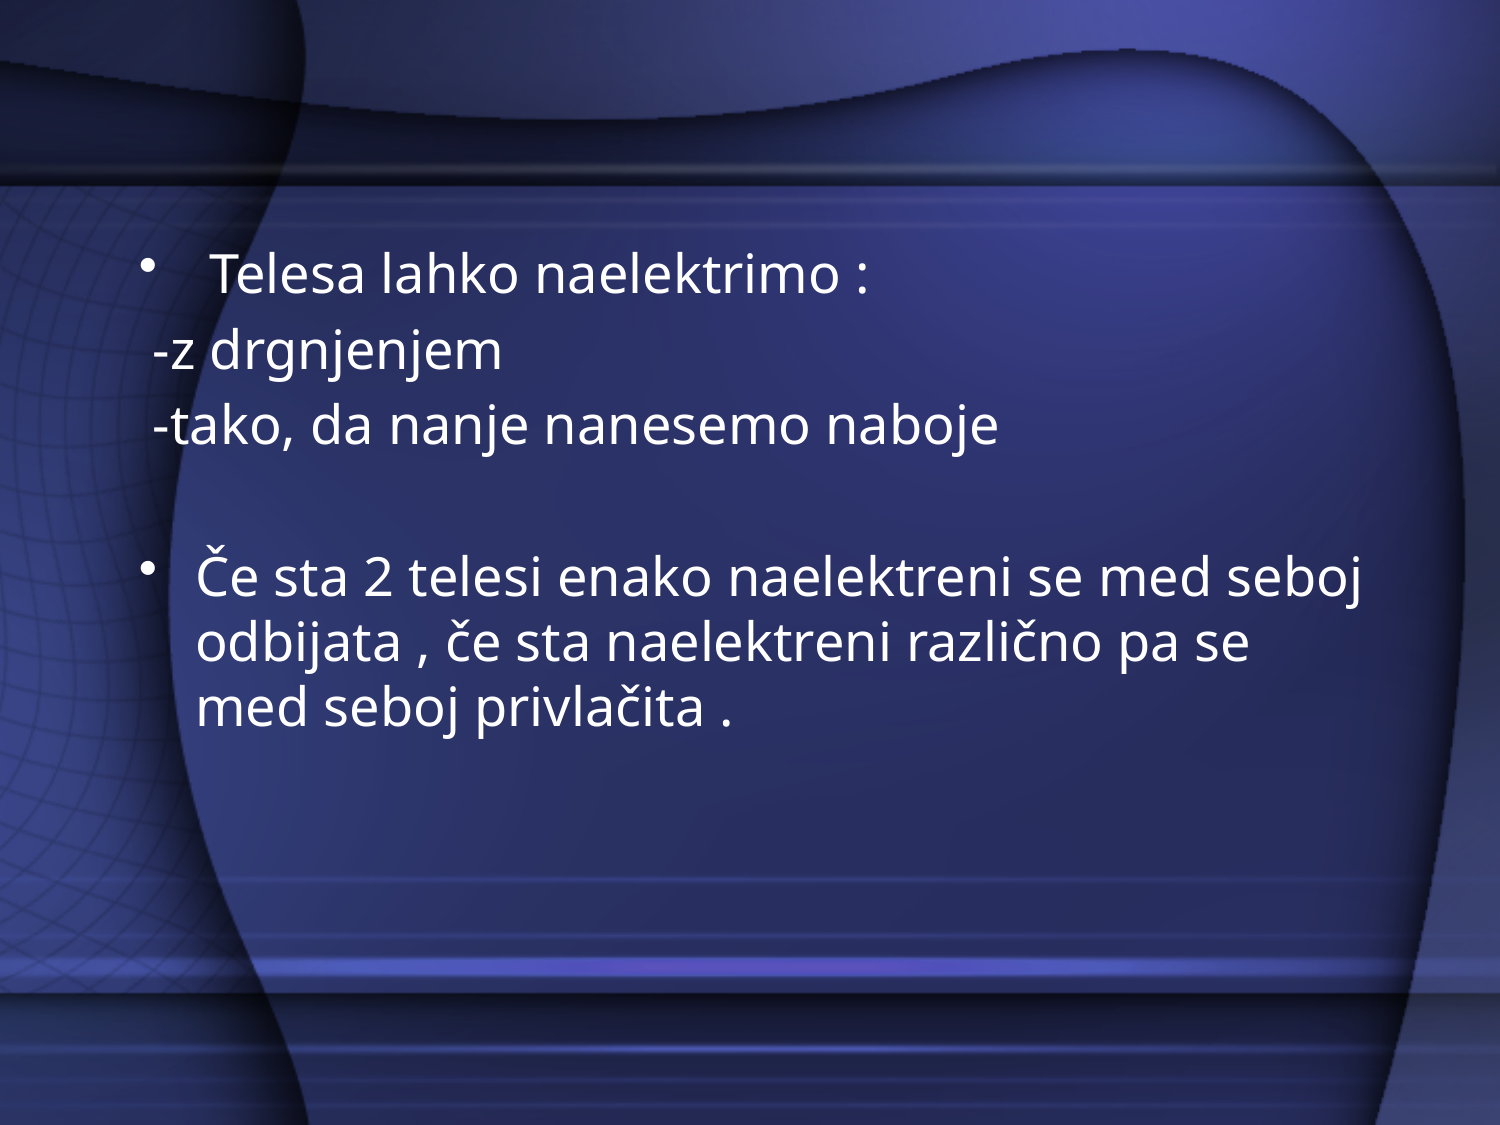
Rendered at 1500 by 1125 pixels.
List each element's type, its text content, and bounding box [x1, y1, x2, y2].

list Telesa lahko naelektrimo : -z drgnjenjem -tako, da nanje nanesemo naboje Če sta 2 telesi enako naelektreni se med seboj odbijata , če sta naelektreni različno pa se med seboj privlačita . [123, 231, 1387, 1024]
picture [0, 0, 1500, 1125]
